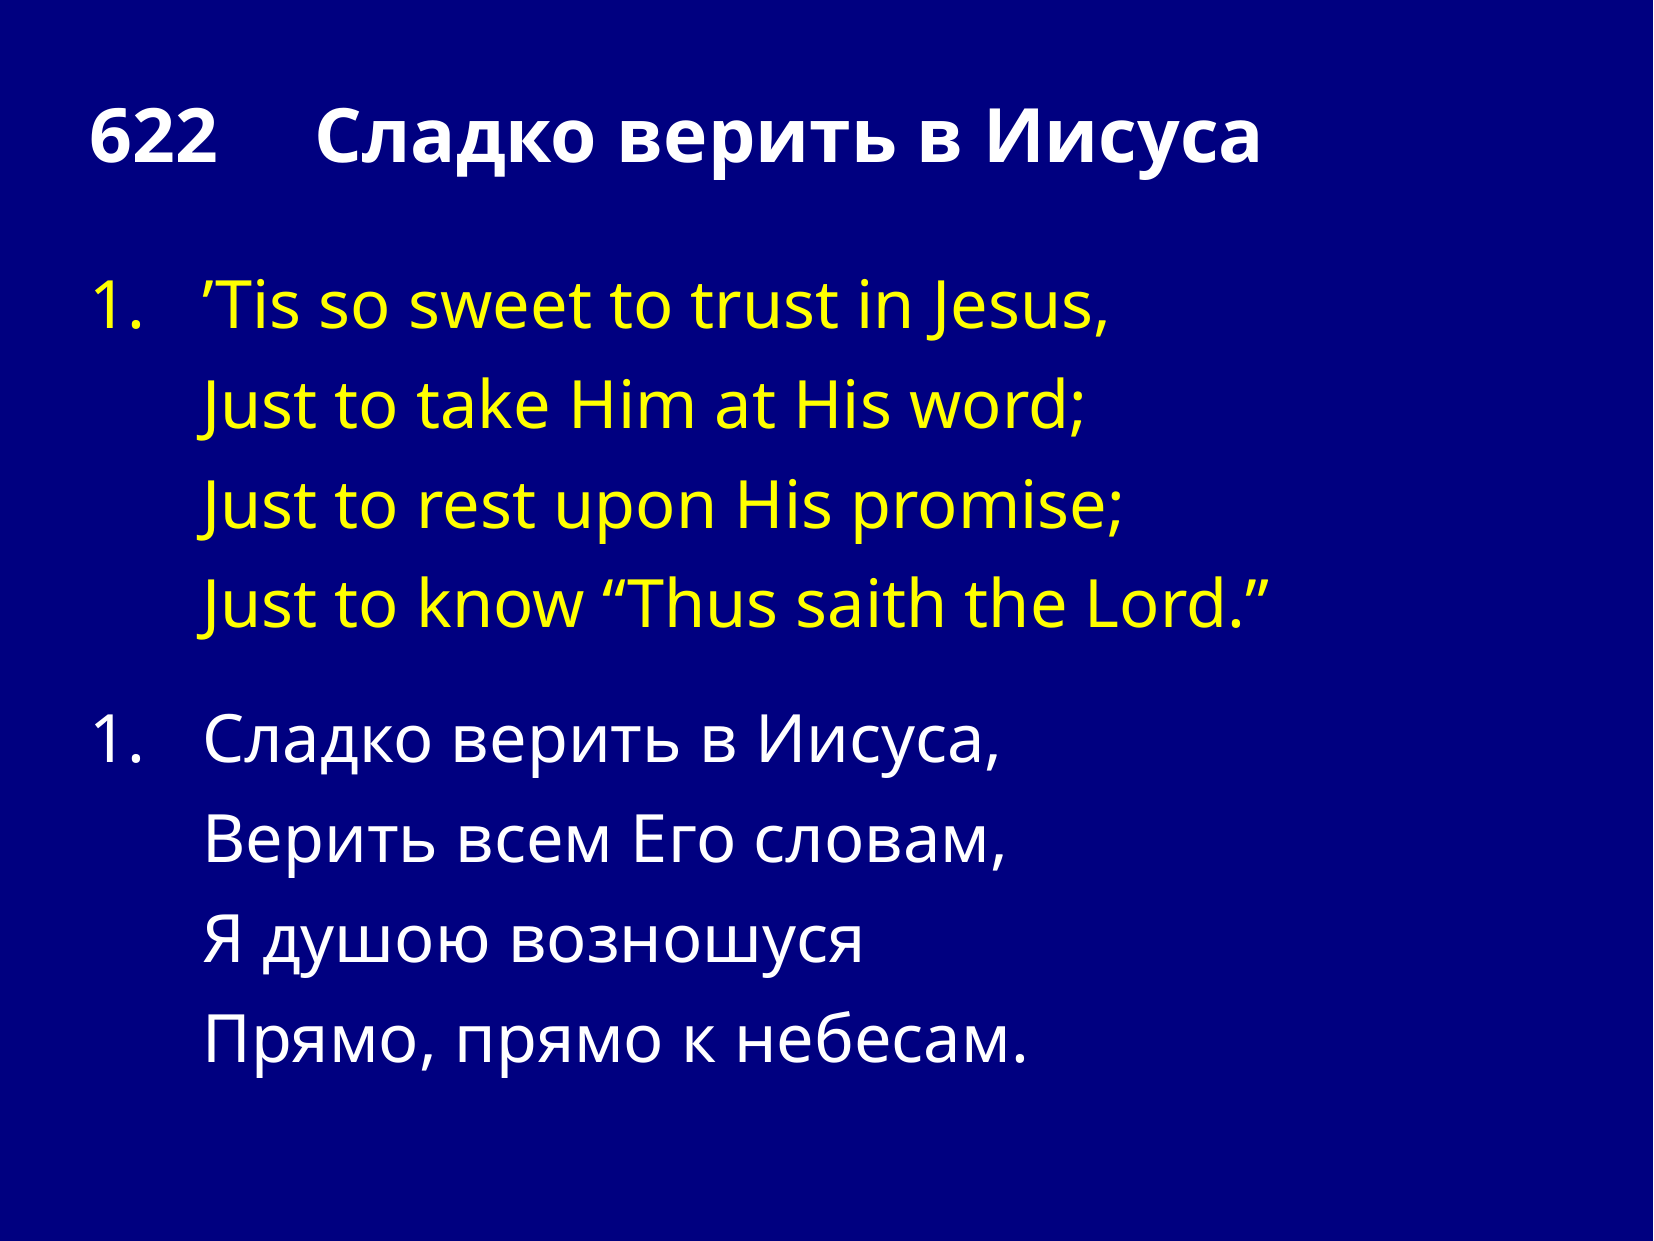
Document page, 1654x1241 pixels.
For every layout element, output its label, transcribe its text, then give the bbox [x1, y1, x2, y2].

text_box 1. ’Tis so sweet to trust in Jesus, Just to take Him at His word; Just to rest upon His promise; Just to know “Thus saith the Lord.” [75, 188, 1576, 638]
text_box 1. Сладко верить в Иисуса, Верить всем Его словам, Я душою возношуся Прямо, прямо к небесам. [75, 675, 1576, 1163]
text_box 622 Сладко верить в Иисуса [75, 75, 1576, 188]
